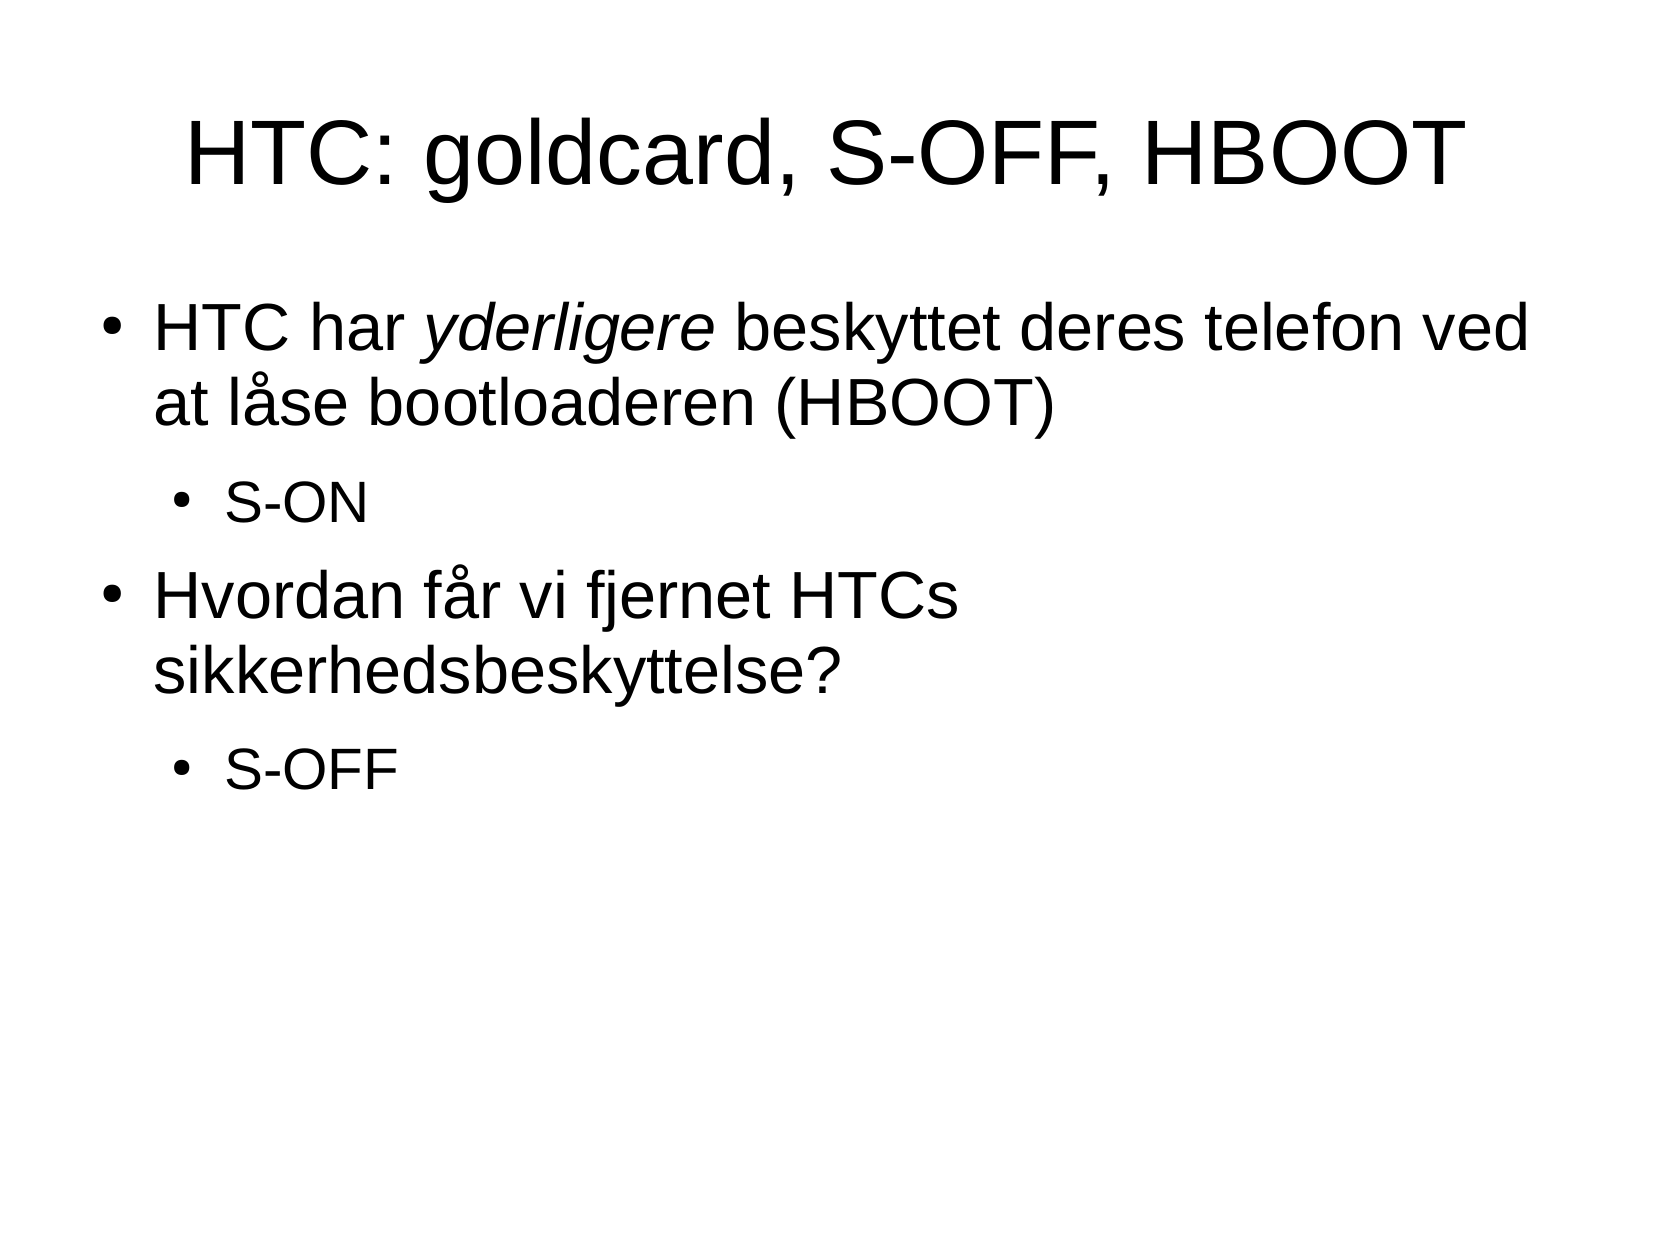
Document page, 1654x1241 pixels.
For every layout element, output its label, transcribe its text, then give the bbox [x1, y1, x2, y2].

title HTC: goldcard, S-OFF, HBOOT [82, 49, 1571, 257]
list HTC har yderligere beskyttet deres telefon ved at låse bootloaderen (HBOOT) S-ON Hvordan får vi fjernet HTCs sikkerhedsbeskyttelse? S-OFF [82, 290, 1571, 1109]
